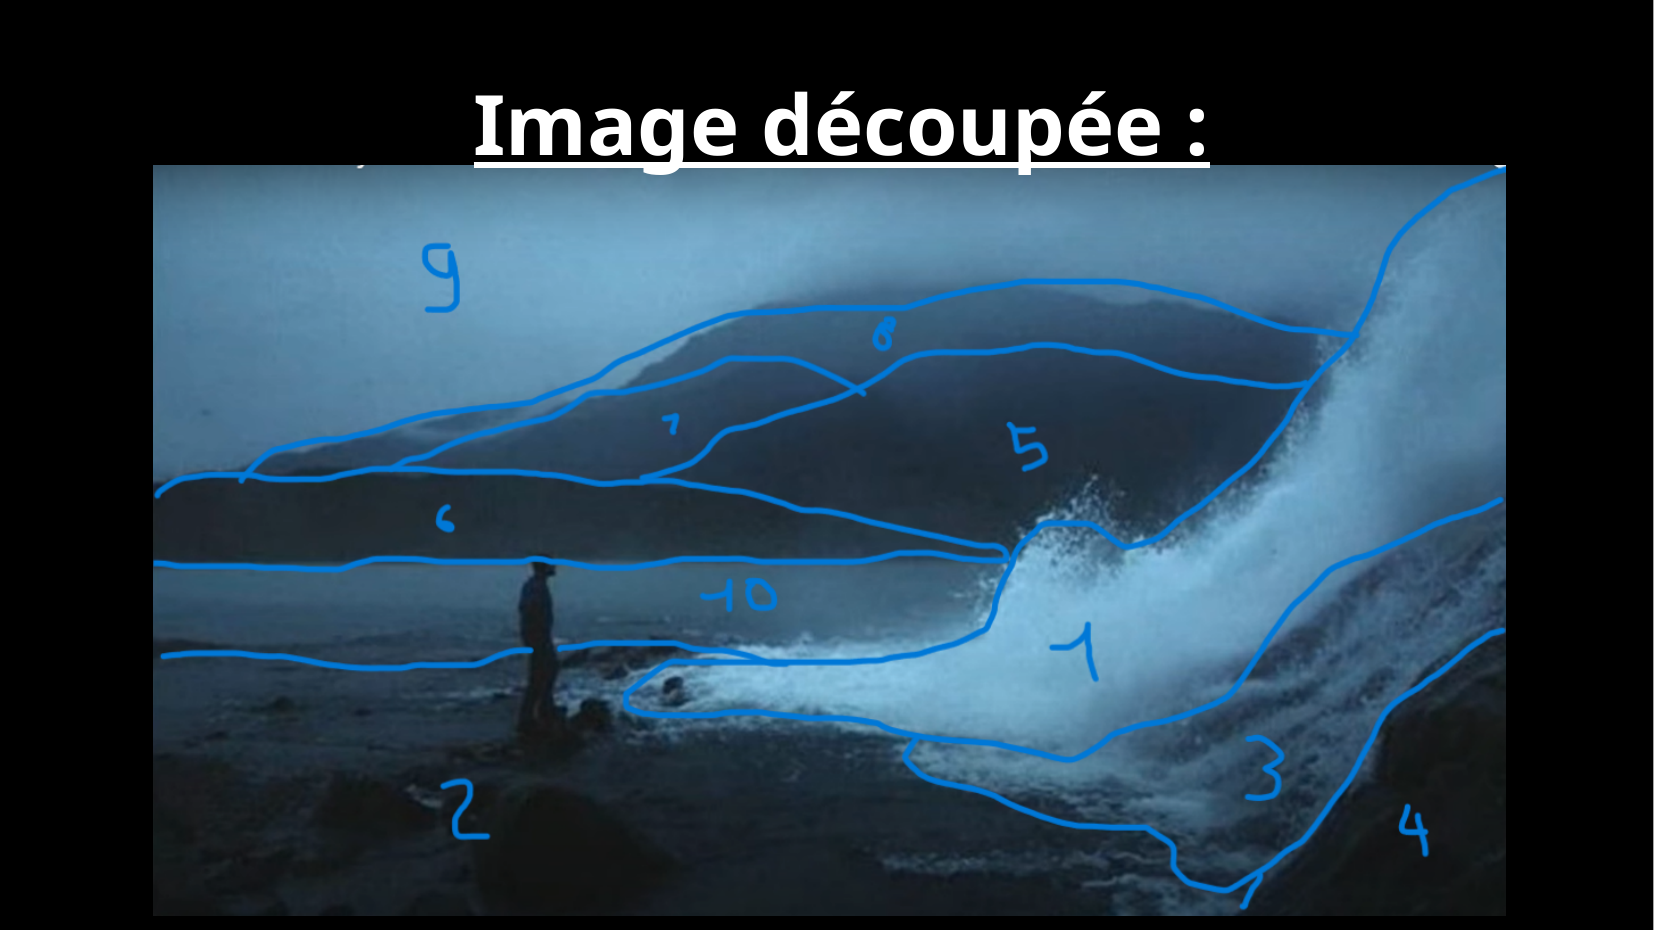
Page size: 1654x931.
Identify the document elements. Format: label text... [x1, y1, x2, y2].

text_box Image découpée : [206, 59, 1477, 155]
picture [153, 165, 1506, 916]
